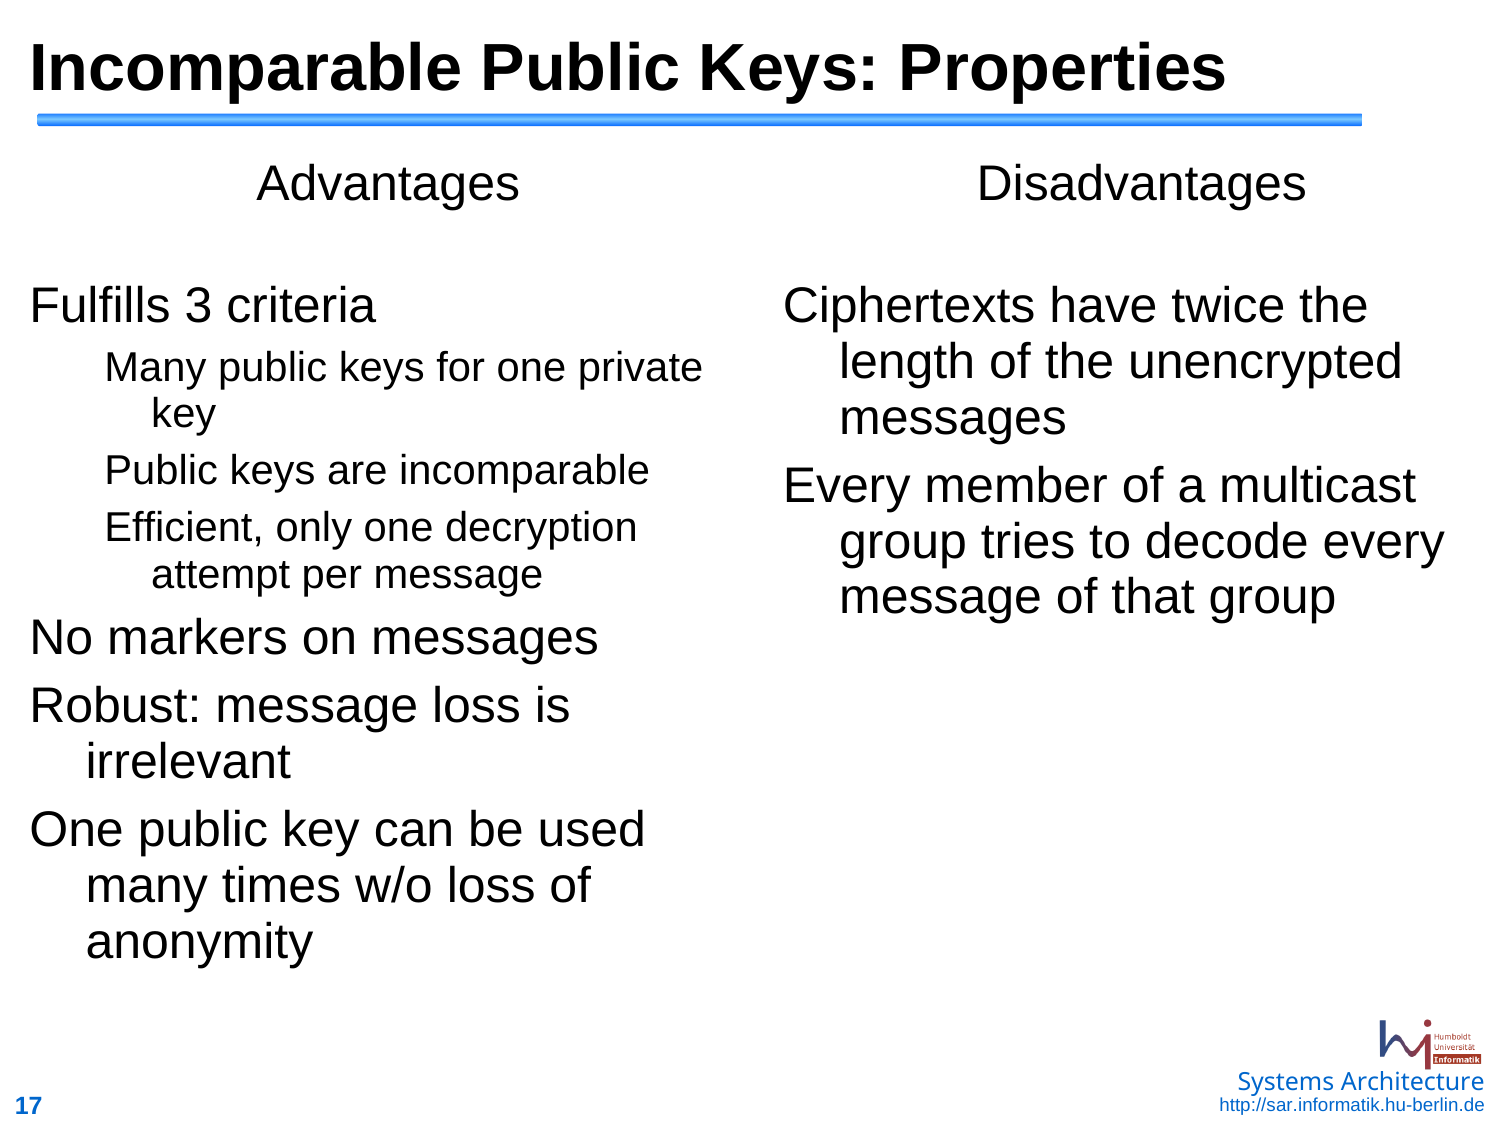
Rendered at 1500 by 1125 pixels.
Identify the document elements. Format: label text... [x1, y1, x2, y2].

list Disadvantages Ciphertexts have twice the length of the unencrypted messages Every member of a multicast group tries to decode every message of that group [782, 154, 1500, 1062]
title Incomparable Public Keys: Properties [29, 19, 1500, 115]
picture [1376, 1062, 1483, 1071]
list Advantages Fulfills 3 criteria Many public keys for one private key Public keys are incomparable Efficient, only one decryption attempt per message No markers on messages Robust: message loss is irrelevant One public key can be used many times w/o loss of anonymity [29, 154, 747, 1077]
